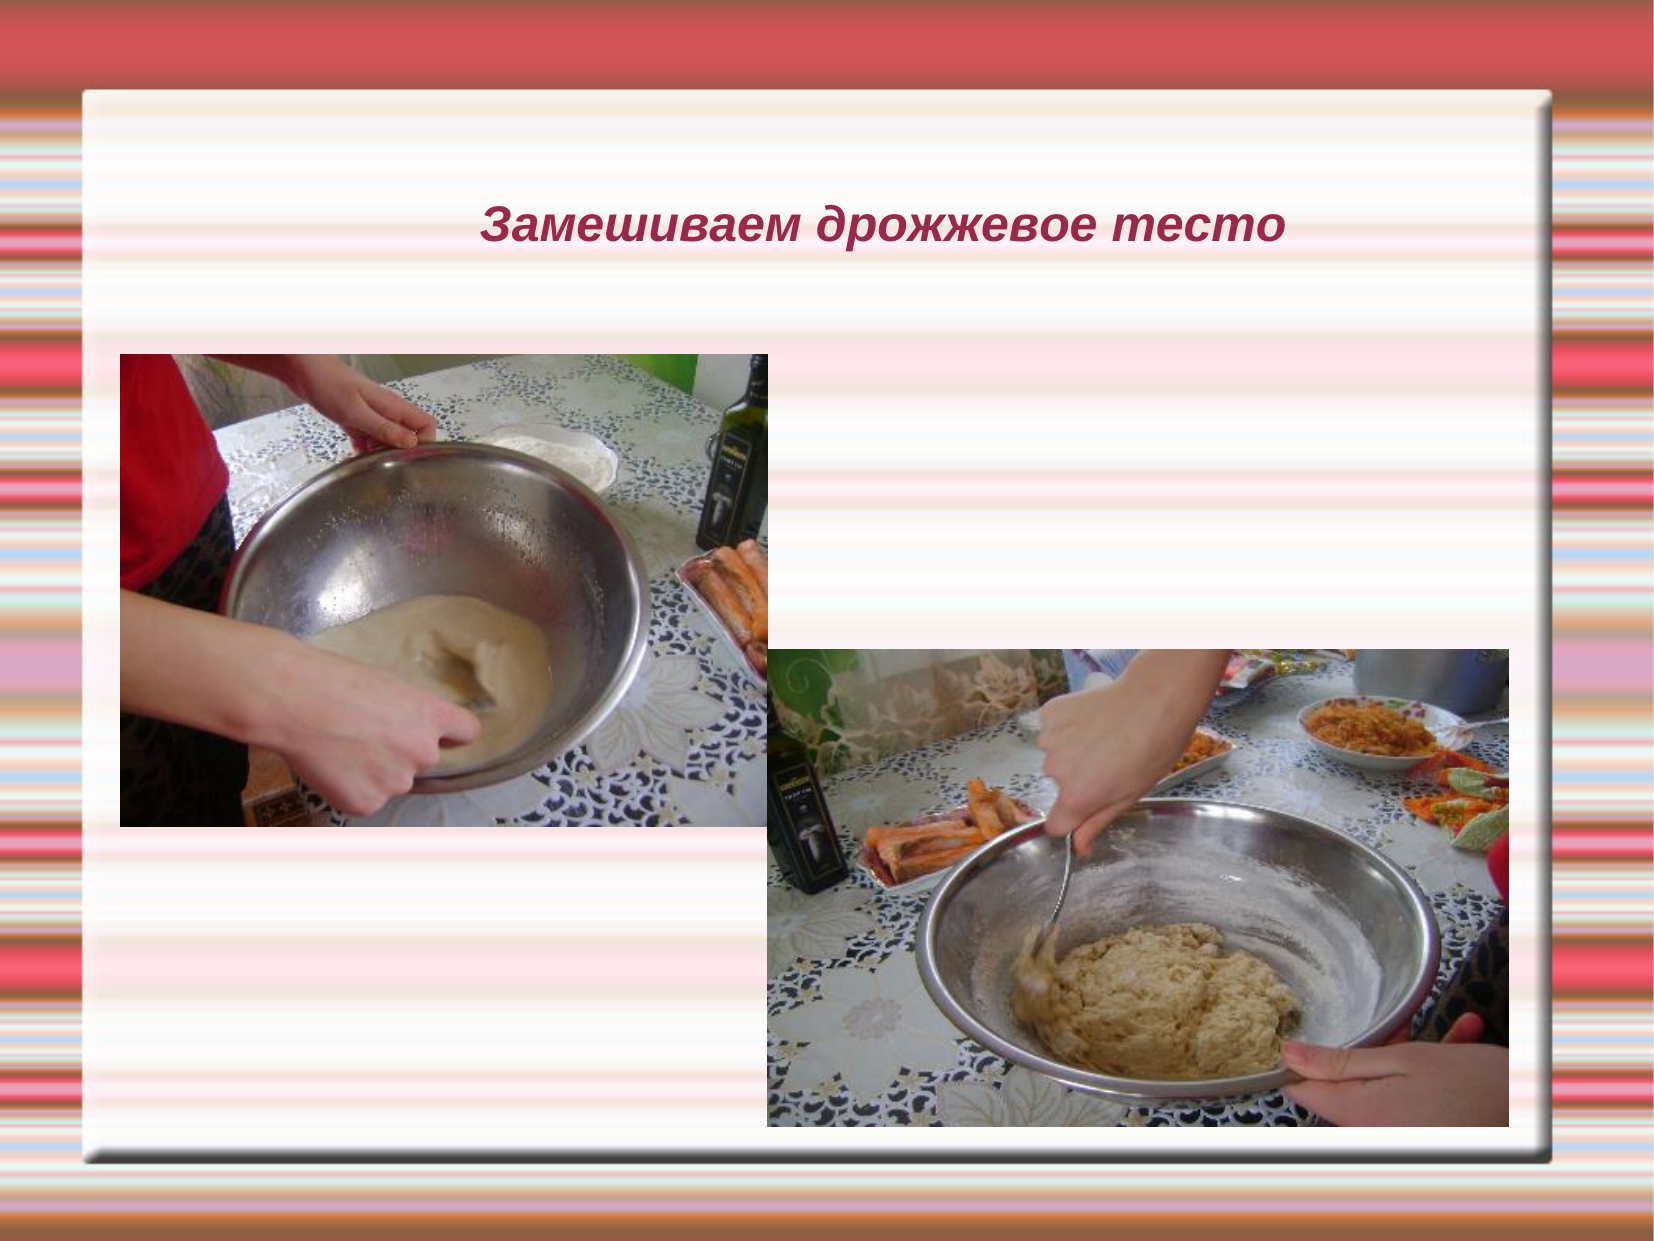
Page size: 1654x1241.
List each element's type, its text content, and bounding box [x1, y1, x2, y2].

title Замешиваем дрожжевое тесто [177, 118, 1590, 326]
picture [120, 354, 1509, 1127]
